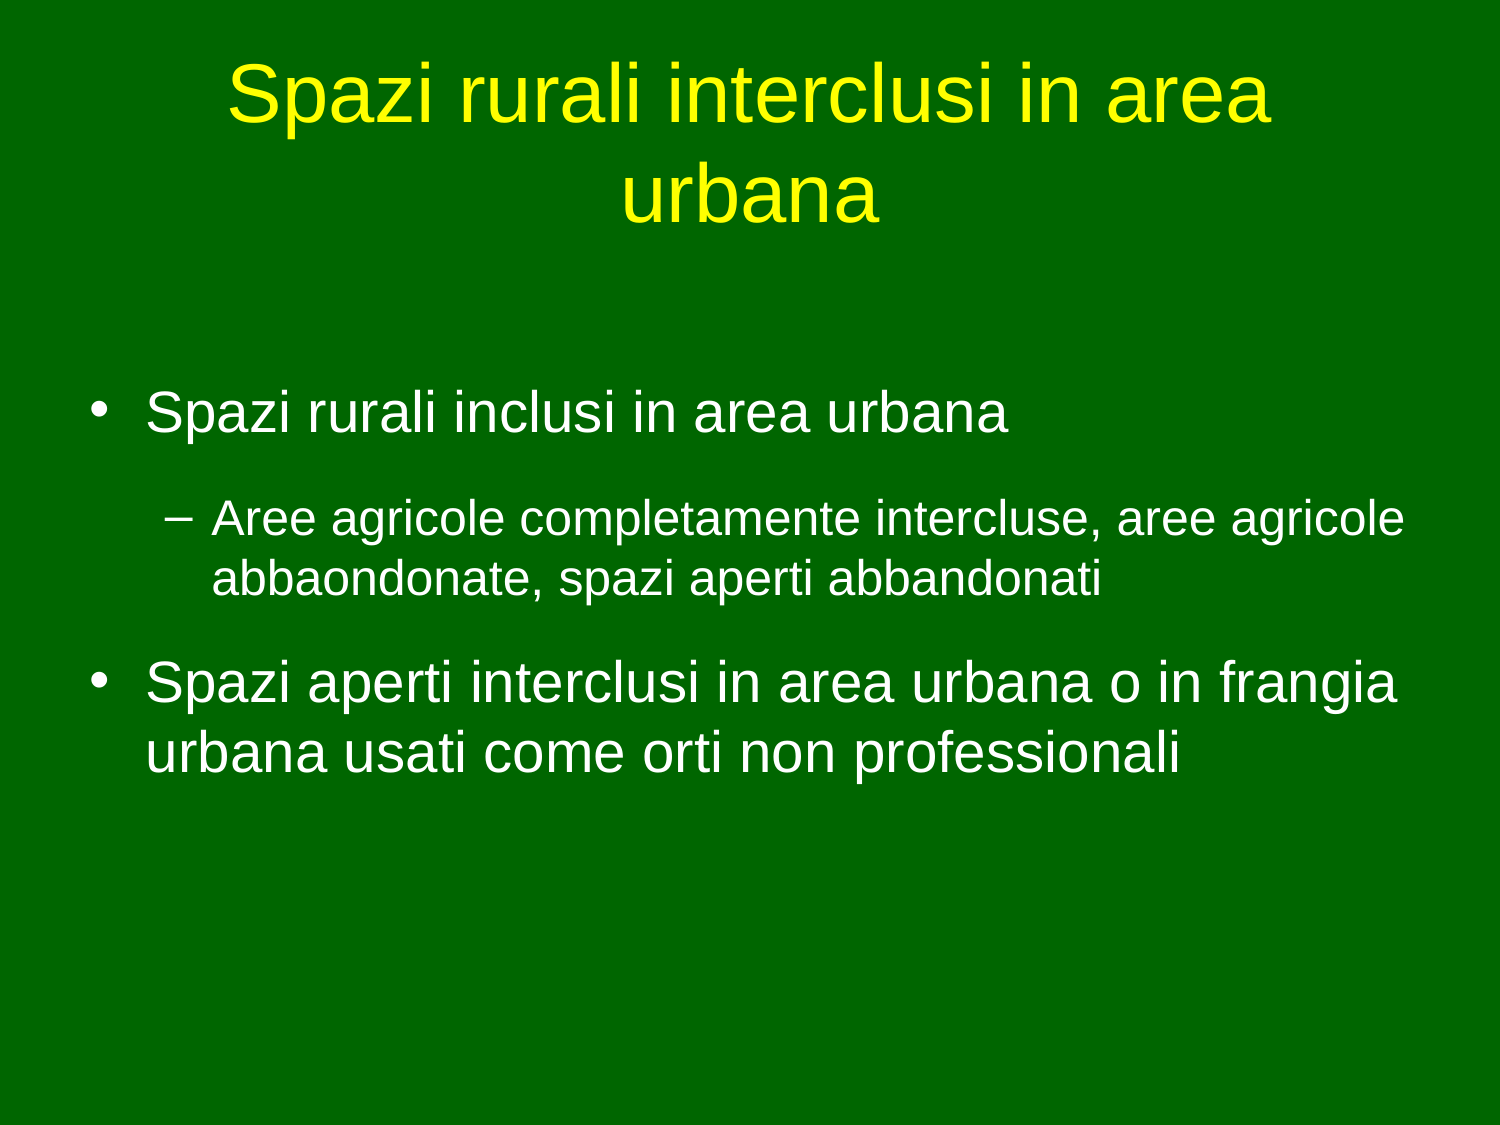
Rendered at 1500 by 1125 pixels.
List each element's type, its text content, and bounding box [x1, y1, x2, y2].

title Spazi rurali interclusi in area urbana [75, 31, 1426, 247]
list Spazi rurali inclusi in area urbana Aree agricole completamente intercluse, aree agricole abbaondonate, spazi aperti abbandonati Spazi aperti interclusi in area urbana o in frangia urbana usati come orti non professionali [75, 262, 1426, 1005]
